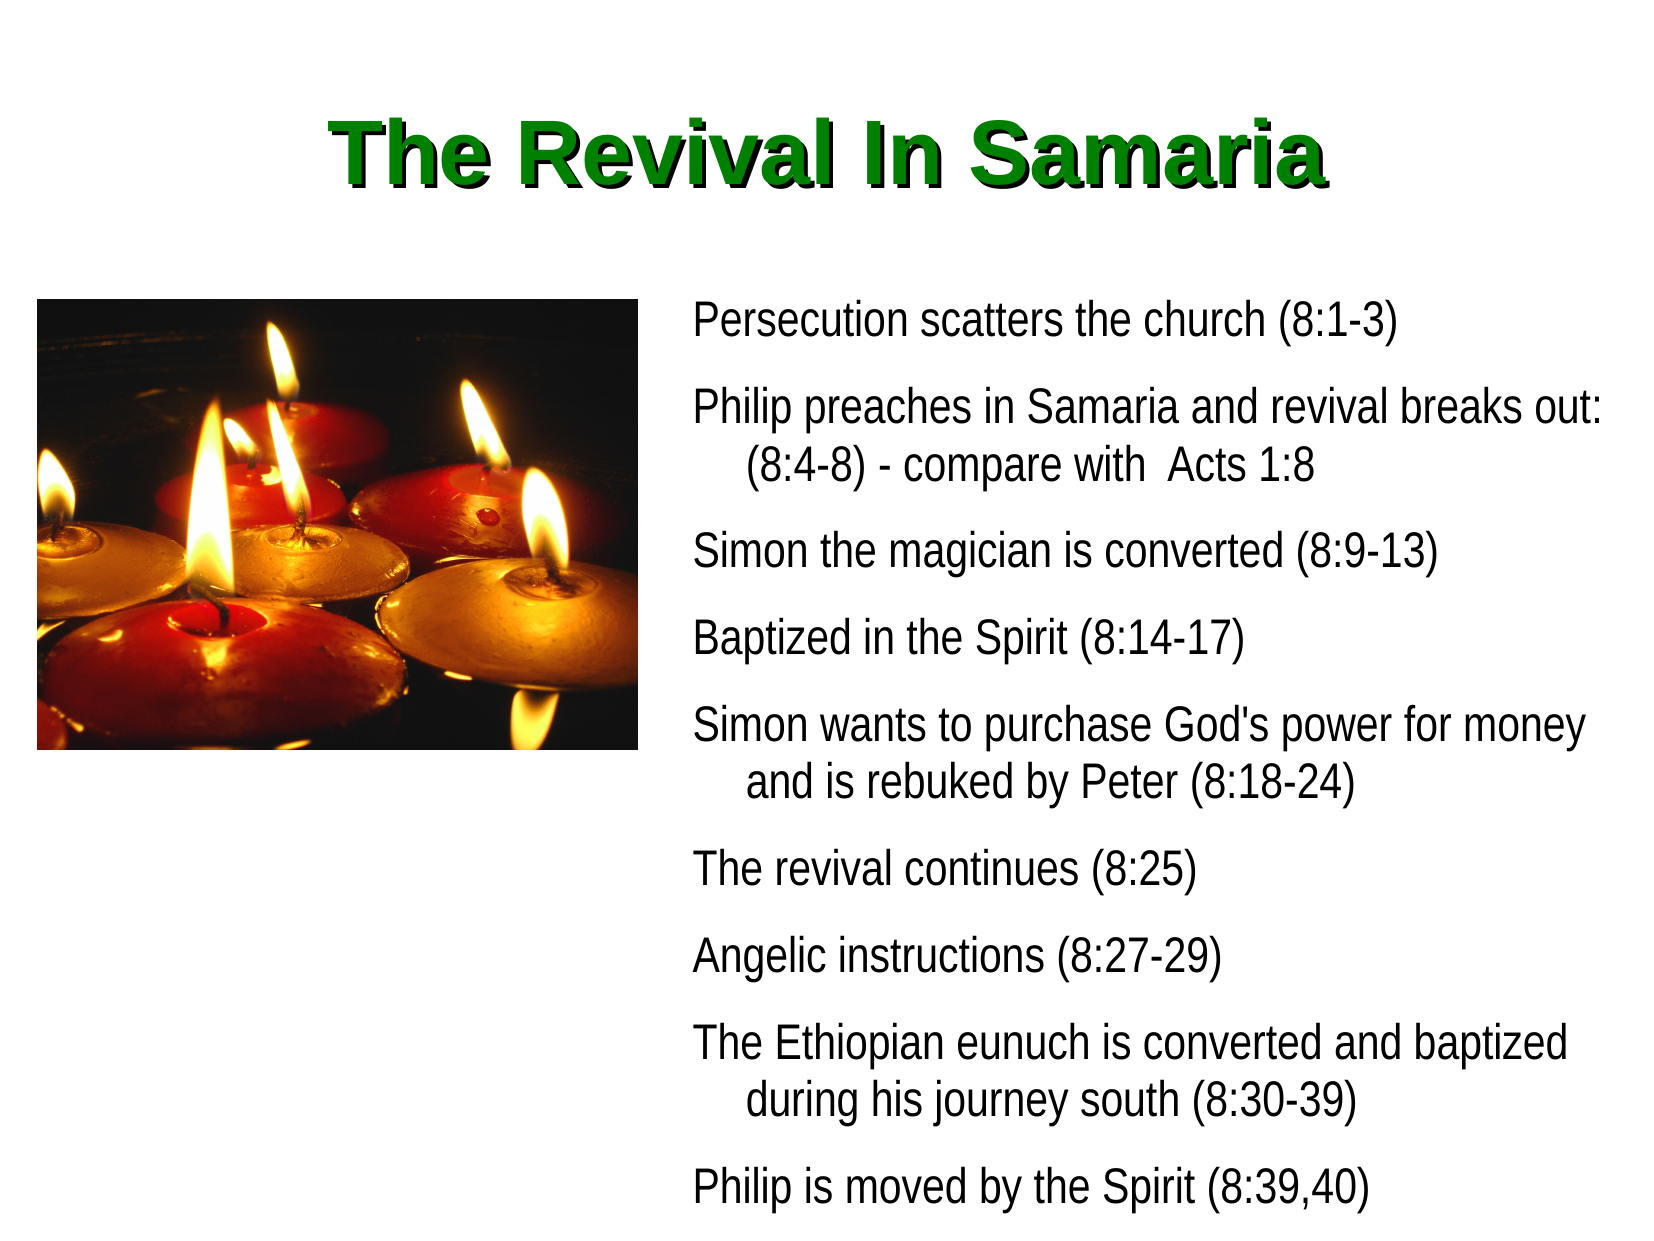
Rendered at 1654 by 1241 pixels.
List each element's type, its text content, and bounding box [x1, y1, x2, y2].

list Persecution scatters the church (8:1-3) Philip preaches in Samaria and revival breaks out: (8:4-8) - compare with Acts 1:8 Simon the magician is converted (8:9-13) Baptized in the Spirit (8:14-17) Simon wants to purchase God's power for money and is rebuked by Peter (8:18-24) The revival continues (8:25) Angelic instructions (8:27-29) The Ethiopian eunuch is converted and baptized during his journey south (8:30-39) Philip is moved by the Spirit (8:39,40) [675, 290, 1613, 1202]
picture [37, 299, 638, 751]
title The Revival In Samaria [82, 56, 1571, 250]
